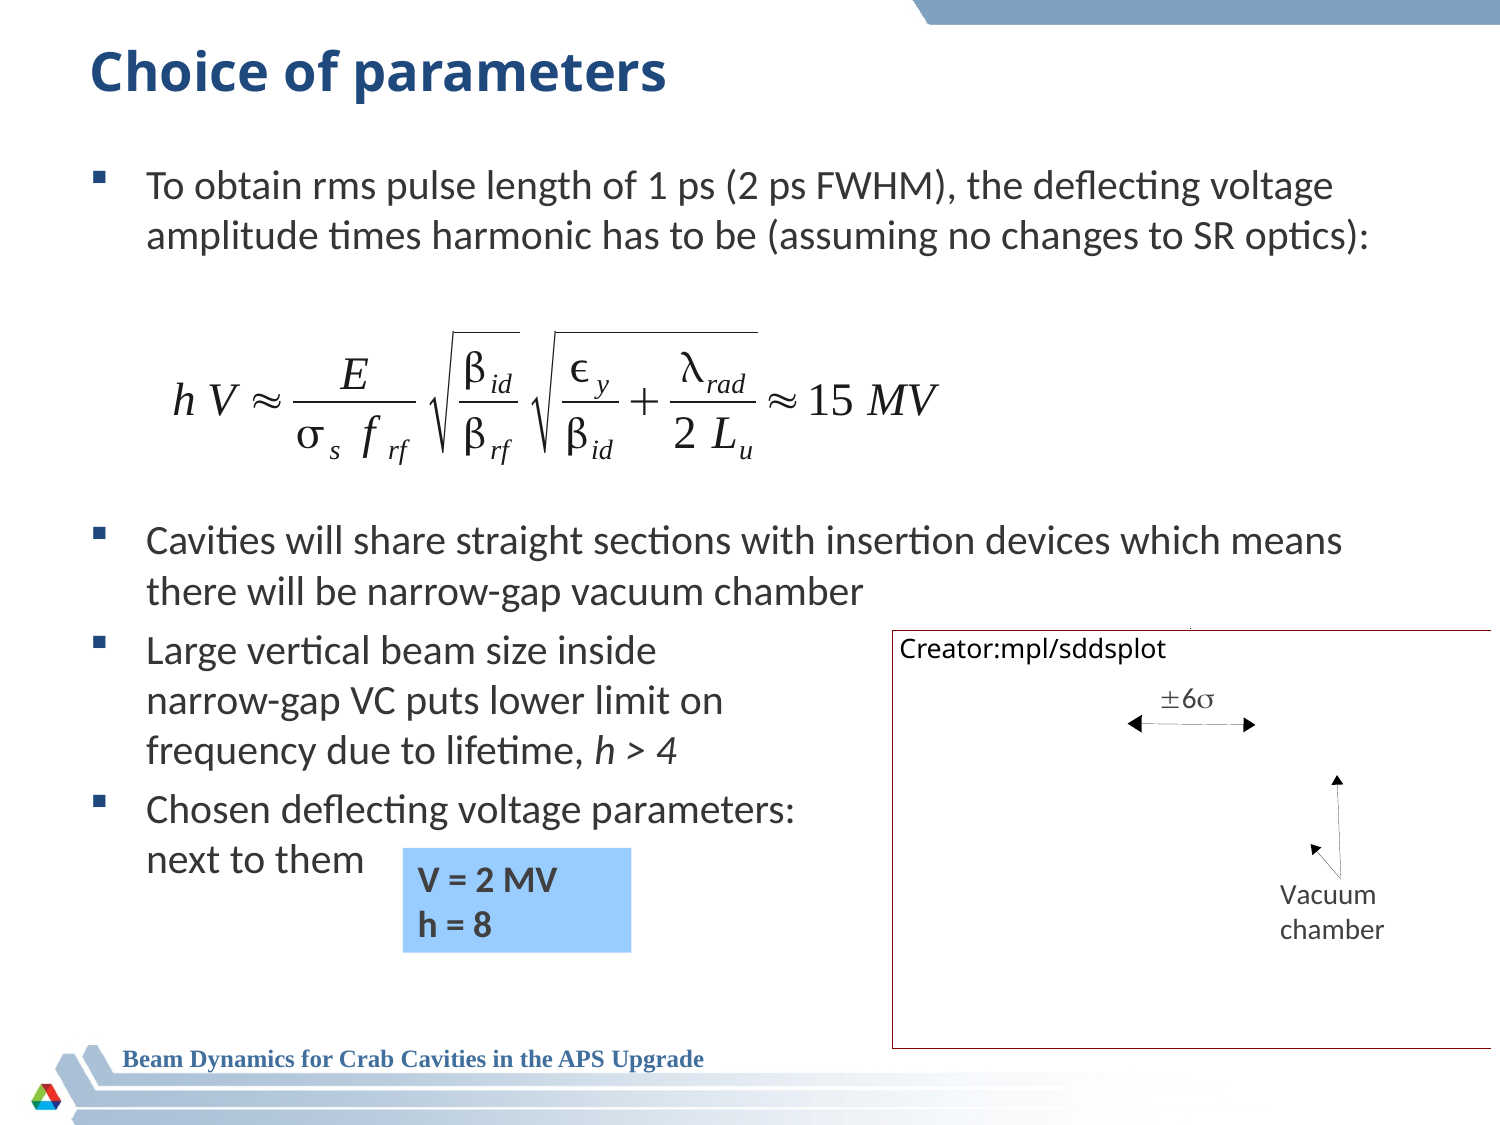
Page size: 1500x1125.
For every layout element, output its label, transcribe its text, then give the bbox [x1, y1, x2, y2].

title Choice of parameters [75, 29, 1426, 111]
picture [0, 628, 1500, 1125]
picture [0, 0, 1500, 26]
text_box Vacuum chamber [1265, 867, 1460, 953]
list To obtain rms pulse length of 1 ps (2 ps FWHM), the deflecting voltage amplitude times harmonic has to be (assuming no changes to SR optics): [75, 149, 1426, 296]
text_box V = 2 MV h = 8 [402, 847, 632, 953]
text_box ±6s [1143, 672, 1224, 723]
chart [164, 329, 941, 465]
list Cavities will share straight sections with insertion devices which means there will be narrow-gap vacuum chamber Large vertical beam size inside narrow-gap VC puts lower limit on frequency due to lifetime, h > 4 Chosen deflecting voltage parameters: next to them [75, 505, 1426, 845]
